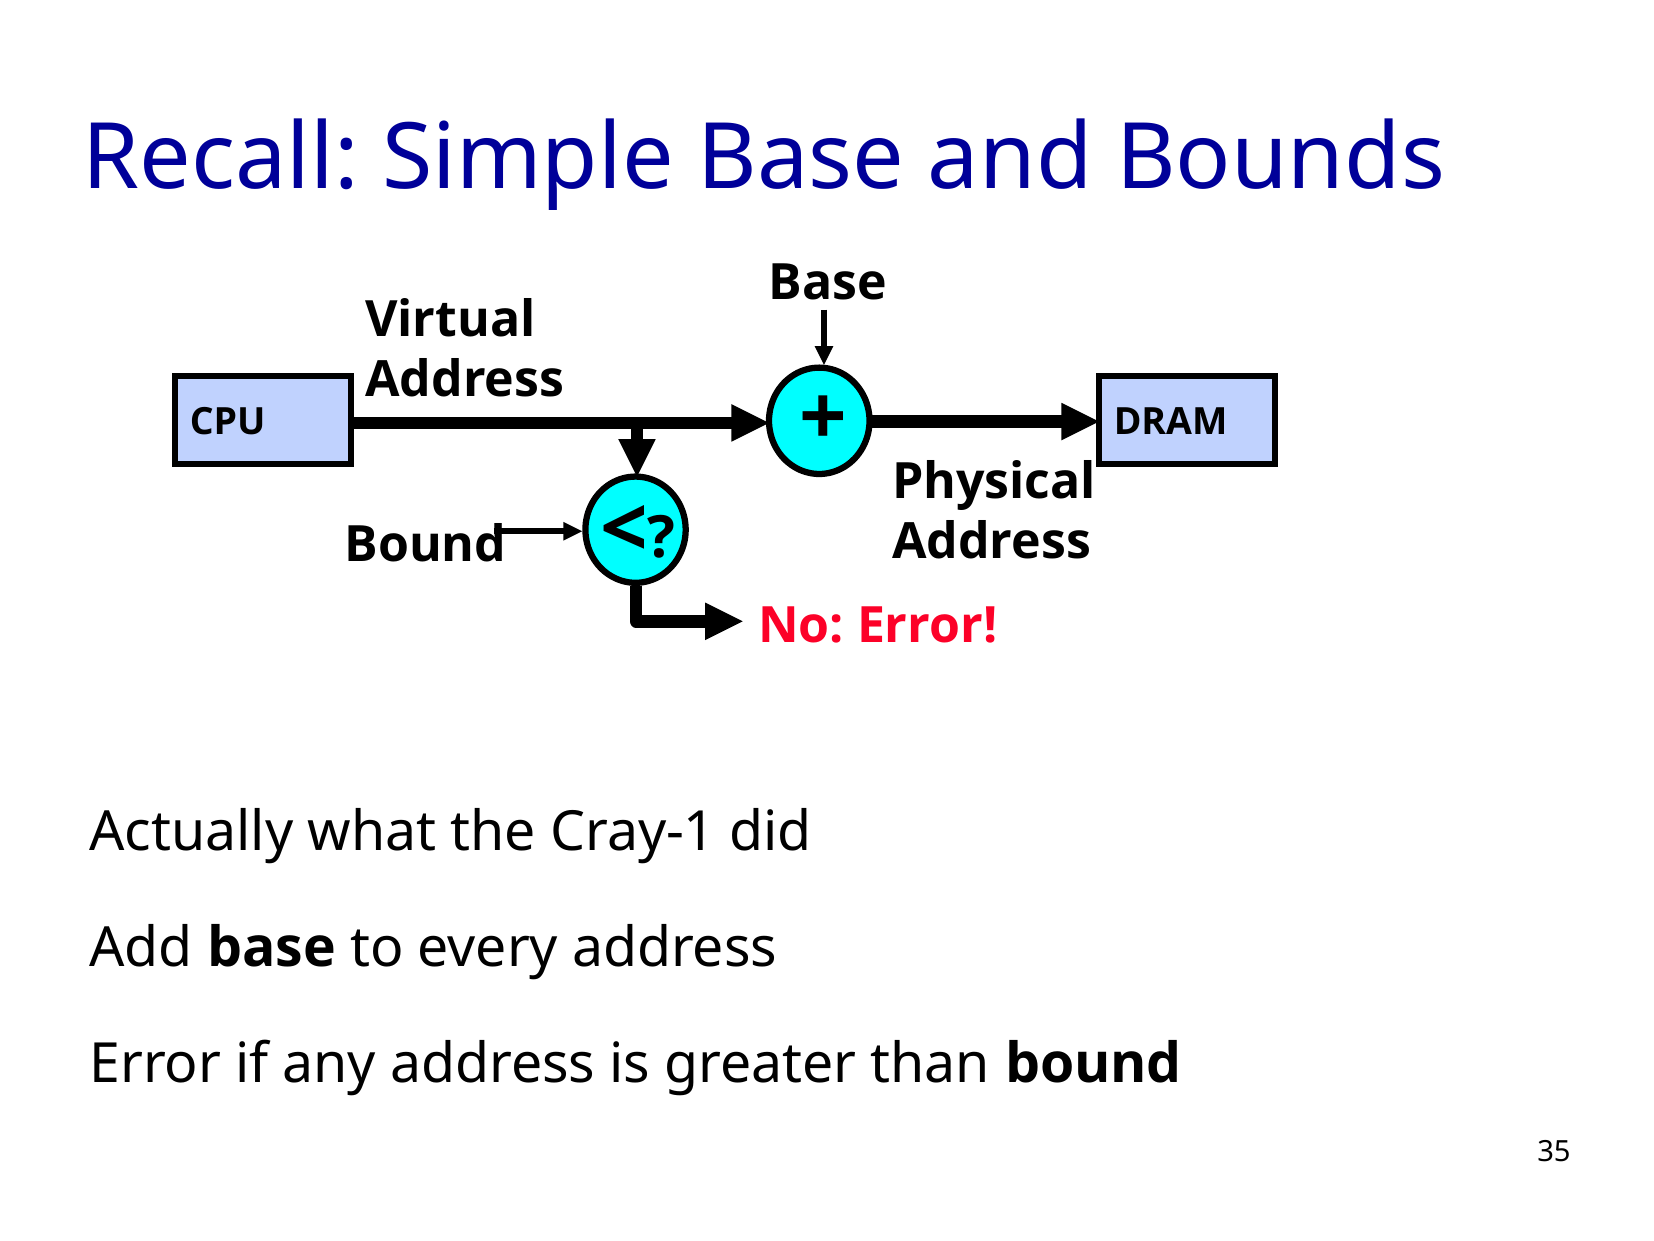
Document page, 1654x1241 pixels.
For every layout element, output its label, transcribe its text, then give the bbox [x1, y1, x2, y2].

text_box [800, 470, 839, 474]
text_box [769, 382, 784, 459]
text_box DRAM [1099, 375, 1276, 464]
list Actually what the Cray-1 did Add base to every address Error if any address is greater than bound [60, 795, 1571, 1096]
text_box Virtual Address [350, 279, 579, 415]
text_box CPU [175, 375, 352, 464]
title Recall: Simple Base and Bounds [82, 49, 1571, 257]
text_box Bound [329, 503, 522, 579]
text_box [862, 392, 870, 449]
text_box Base [754, 241, 902, 317]
text_box + [784, 354, 862, 470]
text_box Bound [484, 539, 495, 555]
text_box <? [585, 467, 691, 582]
text_box Physical Address [877, 441, 1111, 577]
text_box No: Error! [743, 585, 1013, 660]
